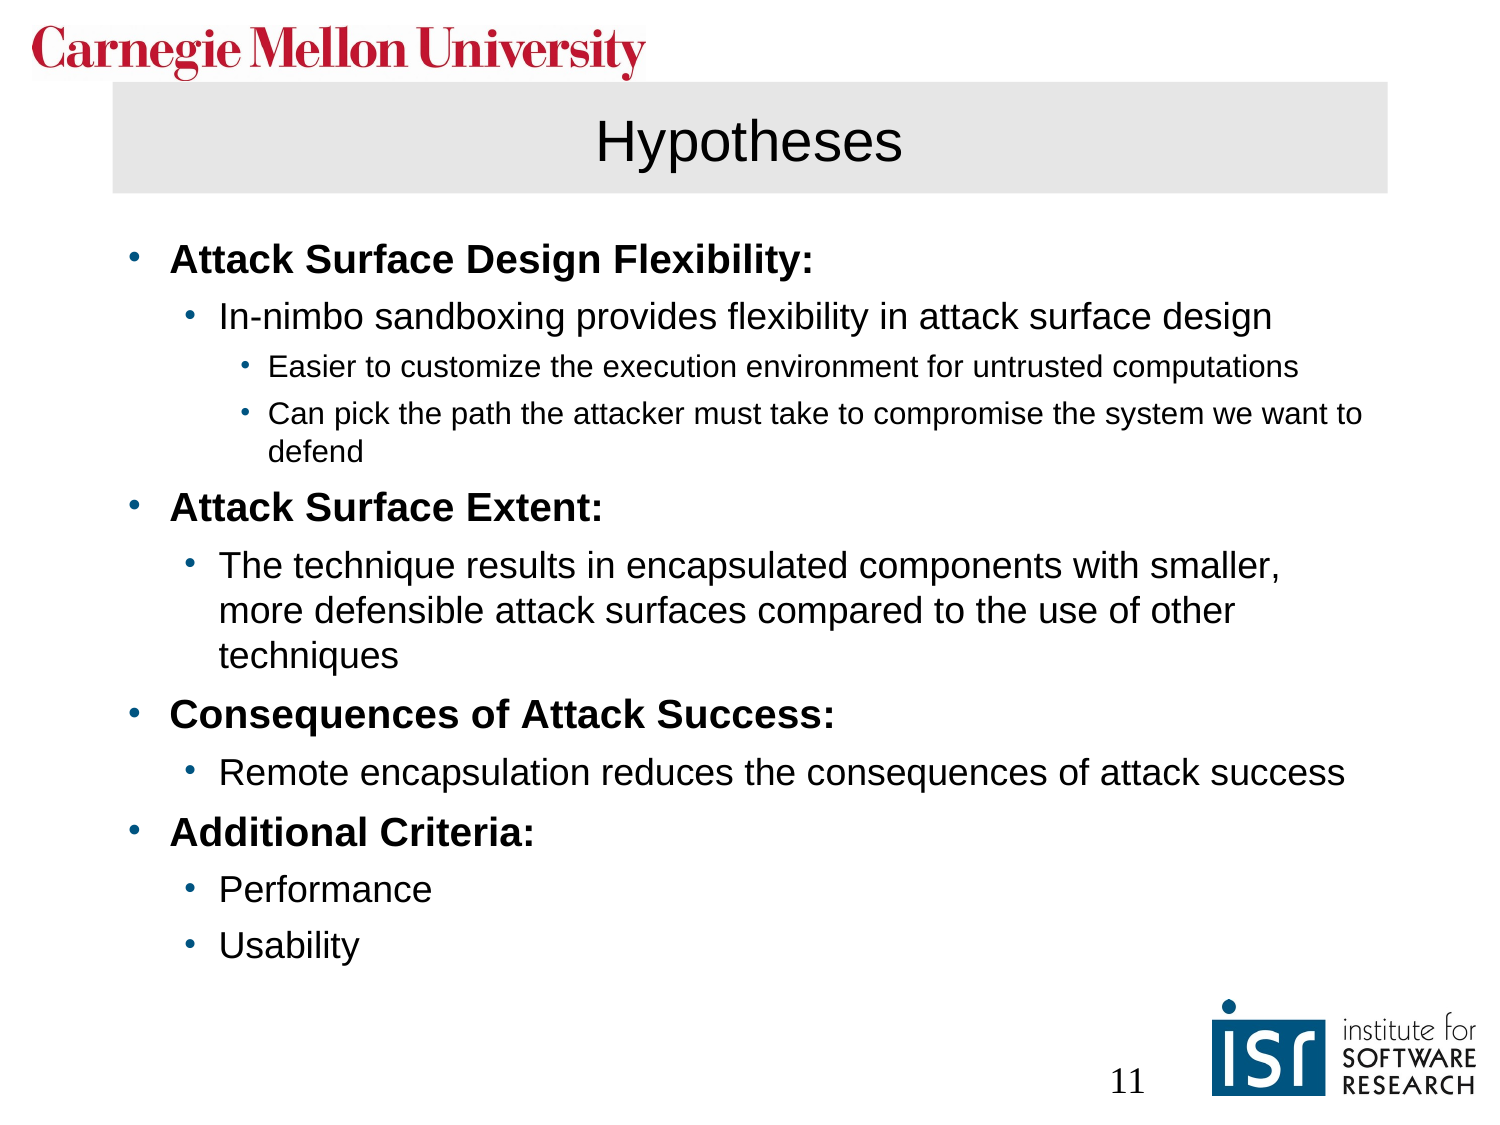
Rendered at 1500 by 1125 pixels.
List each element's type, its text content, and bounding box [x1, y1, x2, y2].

picture [1247, 1030, 1282, 1088]
list Attack Surface Design Flexibility: In-nimbo sandboxing provides flexibility in attack surface design Easier to customize the execution environment for untrusted computations Can pick the path the attacker must take to compromise the system we want to defend Attack Surface Extent: The technique results in encapsulated components with smaller, more defensible attack surfaces compared to the use of other techniques Consequences of Attack Success: Remote encapsulation reduces the consequences of attack success Additional Criteria: Performance Usability [112, 224, 1388, 976]
title Hypotheses [112, 81, 1388, 194]
picture [1294, 1031, 1315, 1086]
picture [1223, 1031, 1233, 1085]
picture [1212, 999, 1476, 1096]
picture [32, 25, 646, 81]
